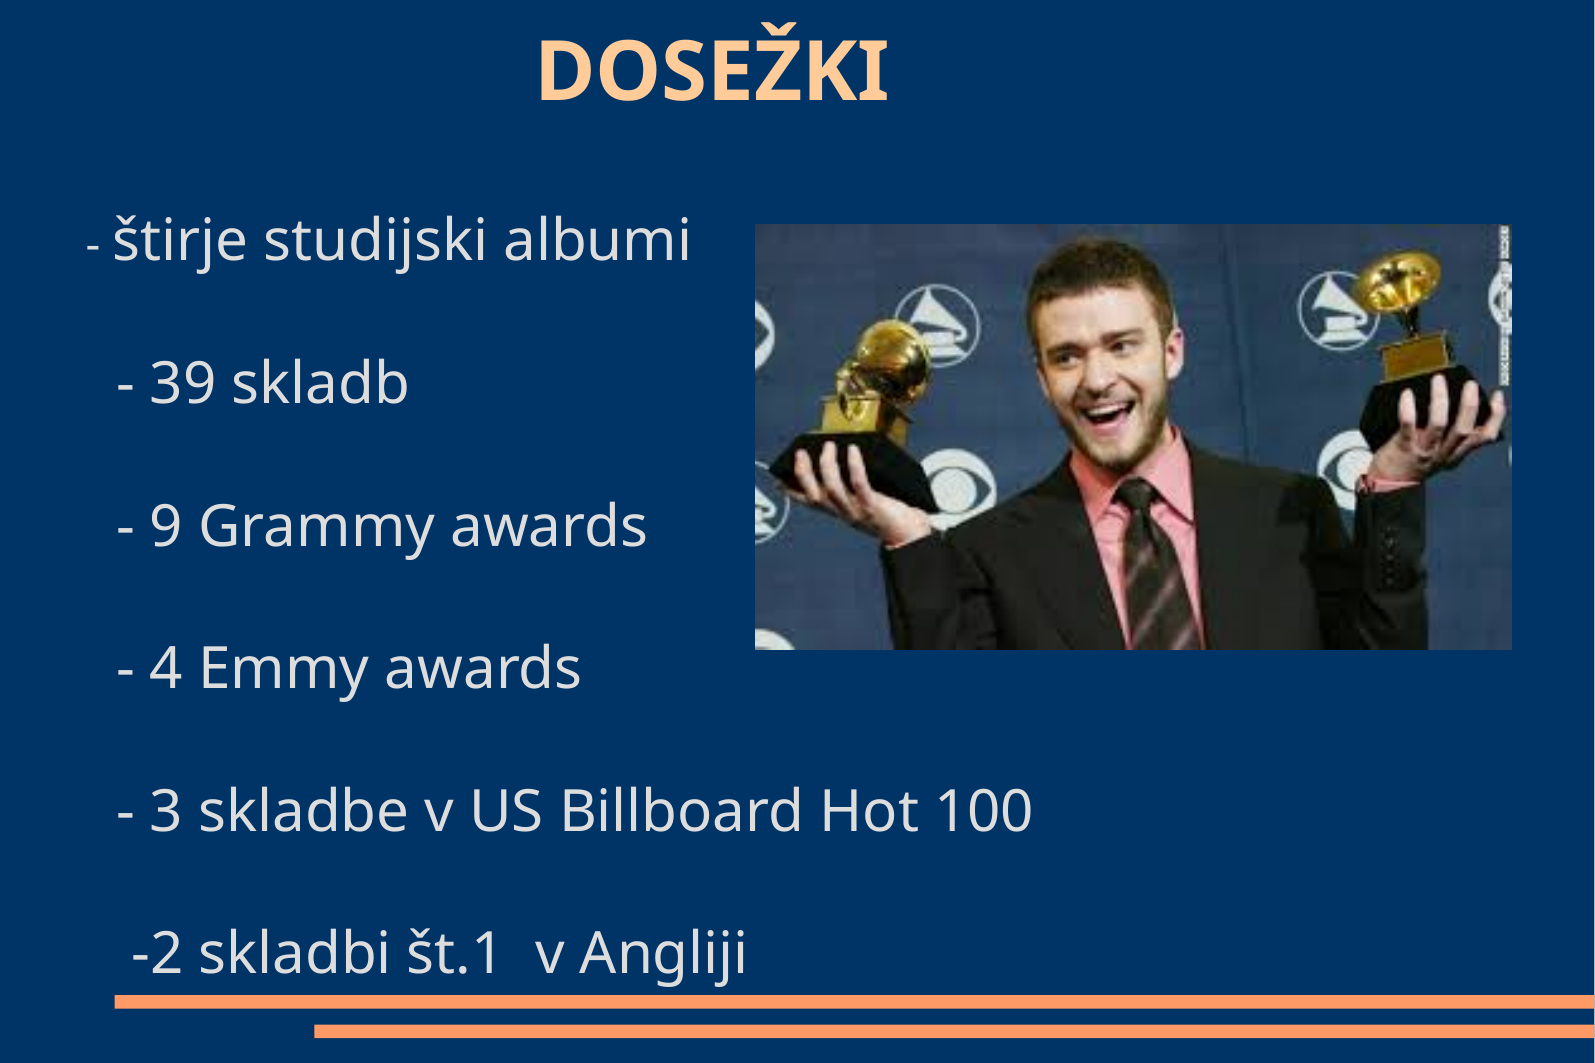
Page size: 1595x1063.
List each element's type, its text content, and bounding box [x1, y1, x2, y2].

text_box - štirje studijski albumi - 39 skladb - 9 Grammy awards - 4 Emmy awards - 3 skladbe v US Billboard Hot 100 -2 skladbi št.1 v Angliji [70, 137, 1285, 993]
text_box DOSEŽKI [354, 14, 1008, 137]
picture [755, 224, 1512, 650]
